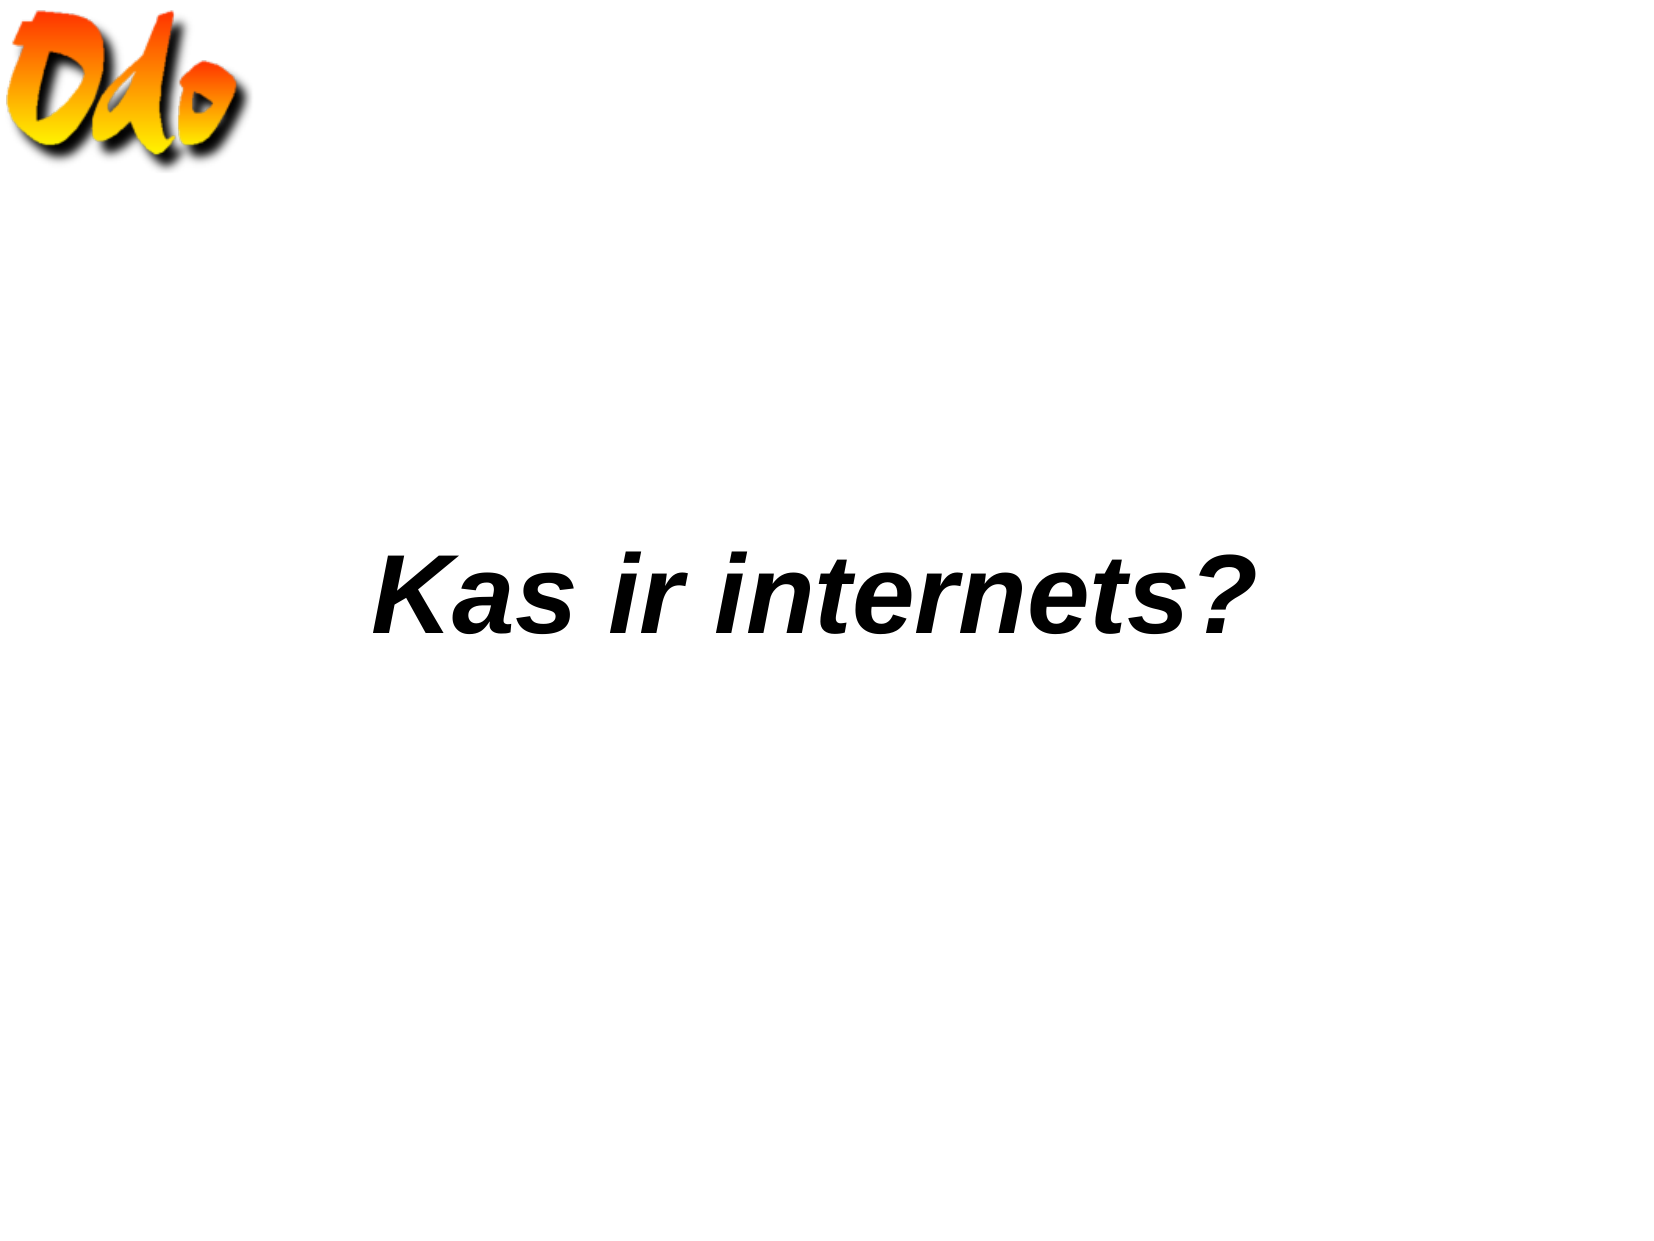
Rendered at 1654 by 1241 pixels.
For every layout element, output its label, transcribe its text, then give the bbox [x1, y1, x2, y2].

picture [5, 6, 263, 178]
title Kas ir internets? [106, 535, 1524, 662]
